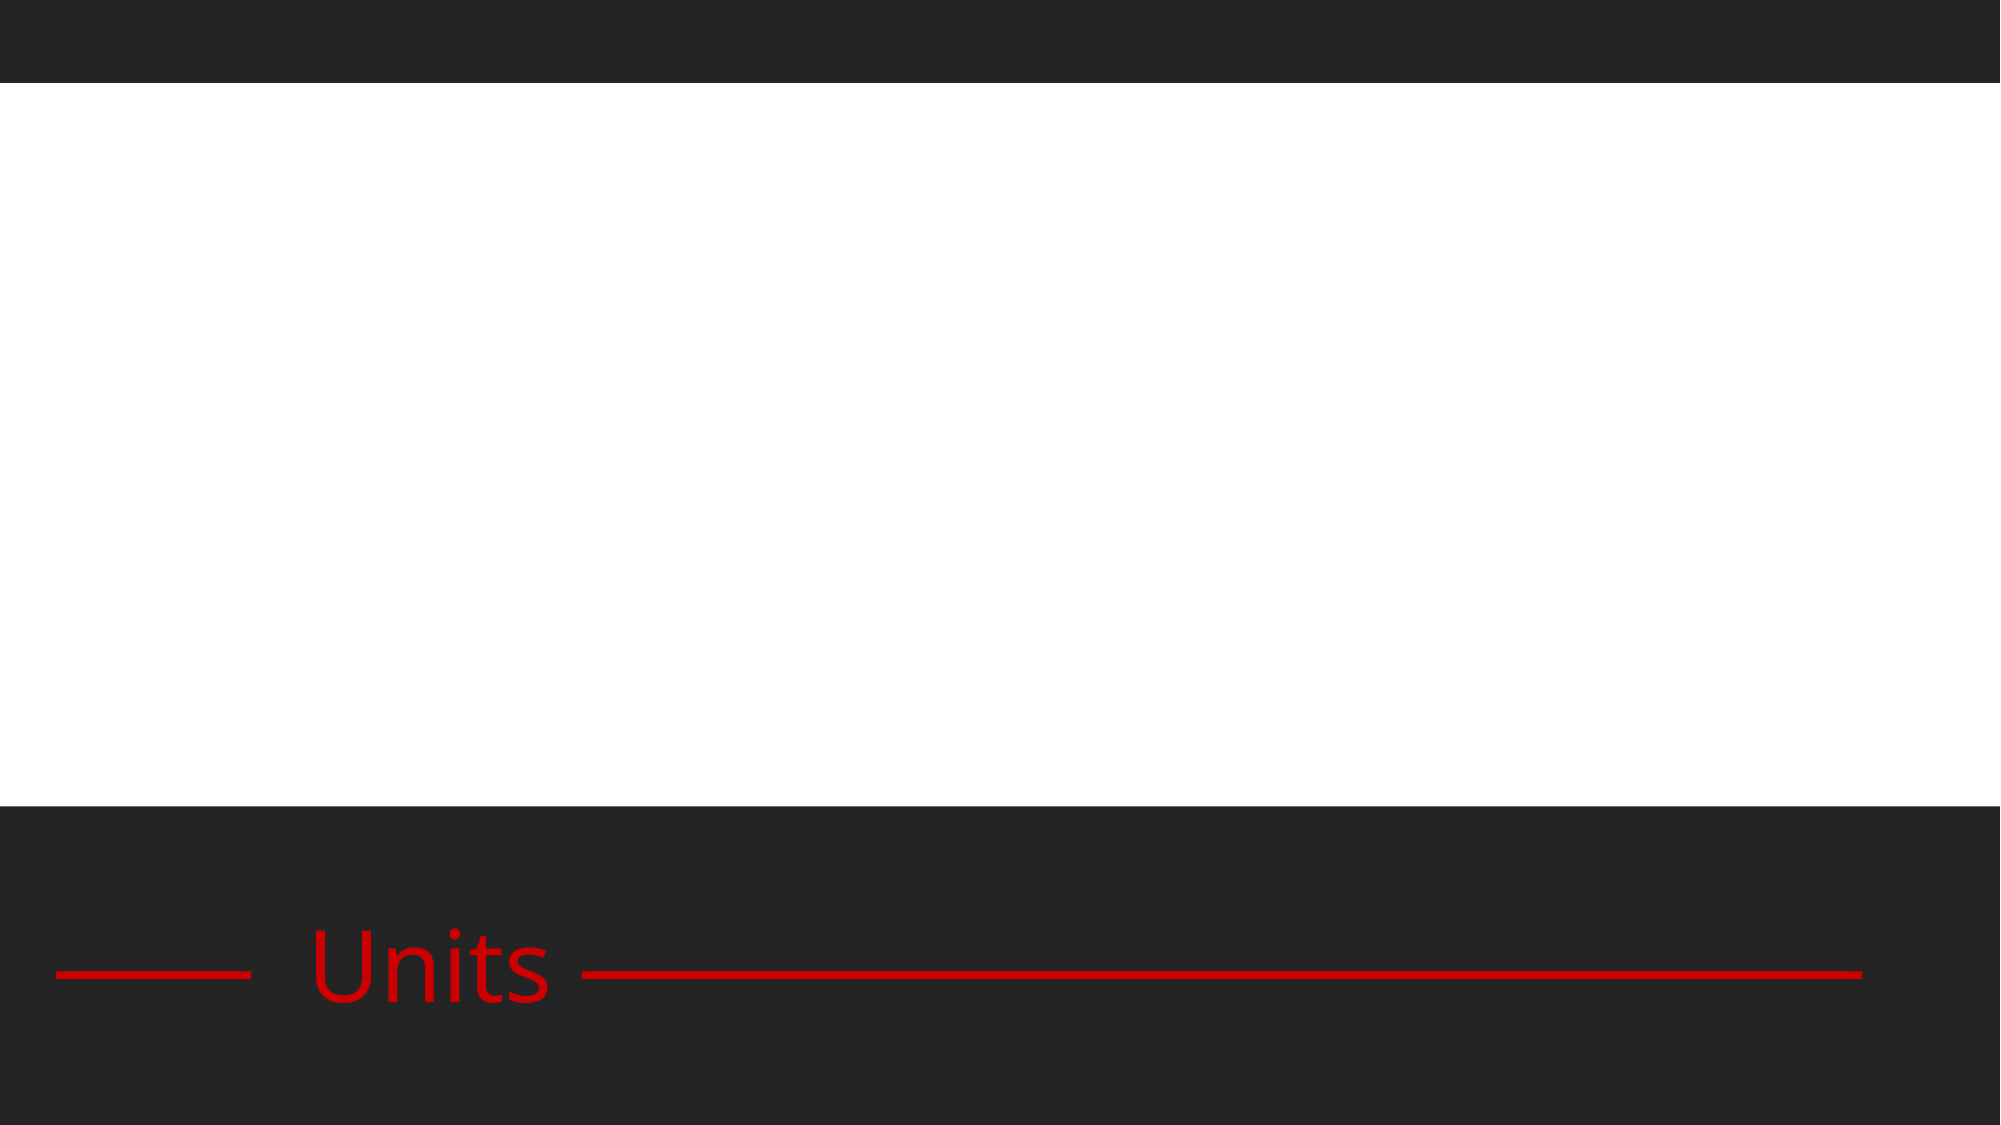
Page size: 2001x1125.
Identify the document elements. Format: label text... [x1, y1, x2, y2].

text_box [0, 0, 2000, 83]
text_box ---------------- Units --------------------------------------------------------------------------------------------------------------- [37, 894, 1963, 1032]
text_box [0, 806, 2000, 1125]
